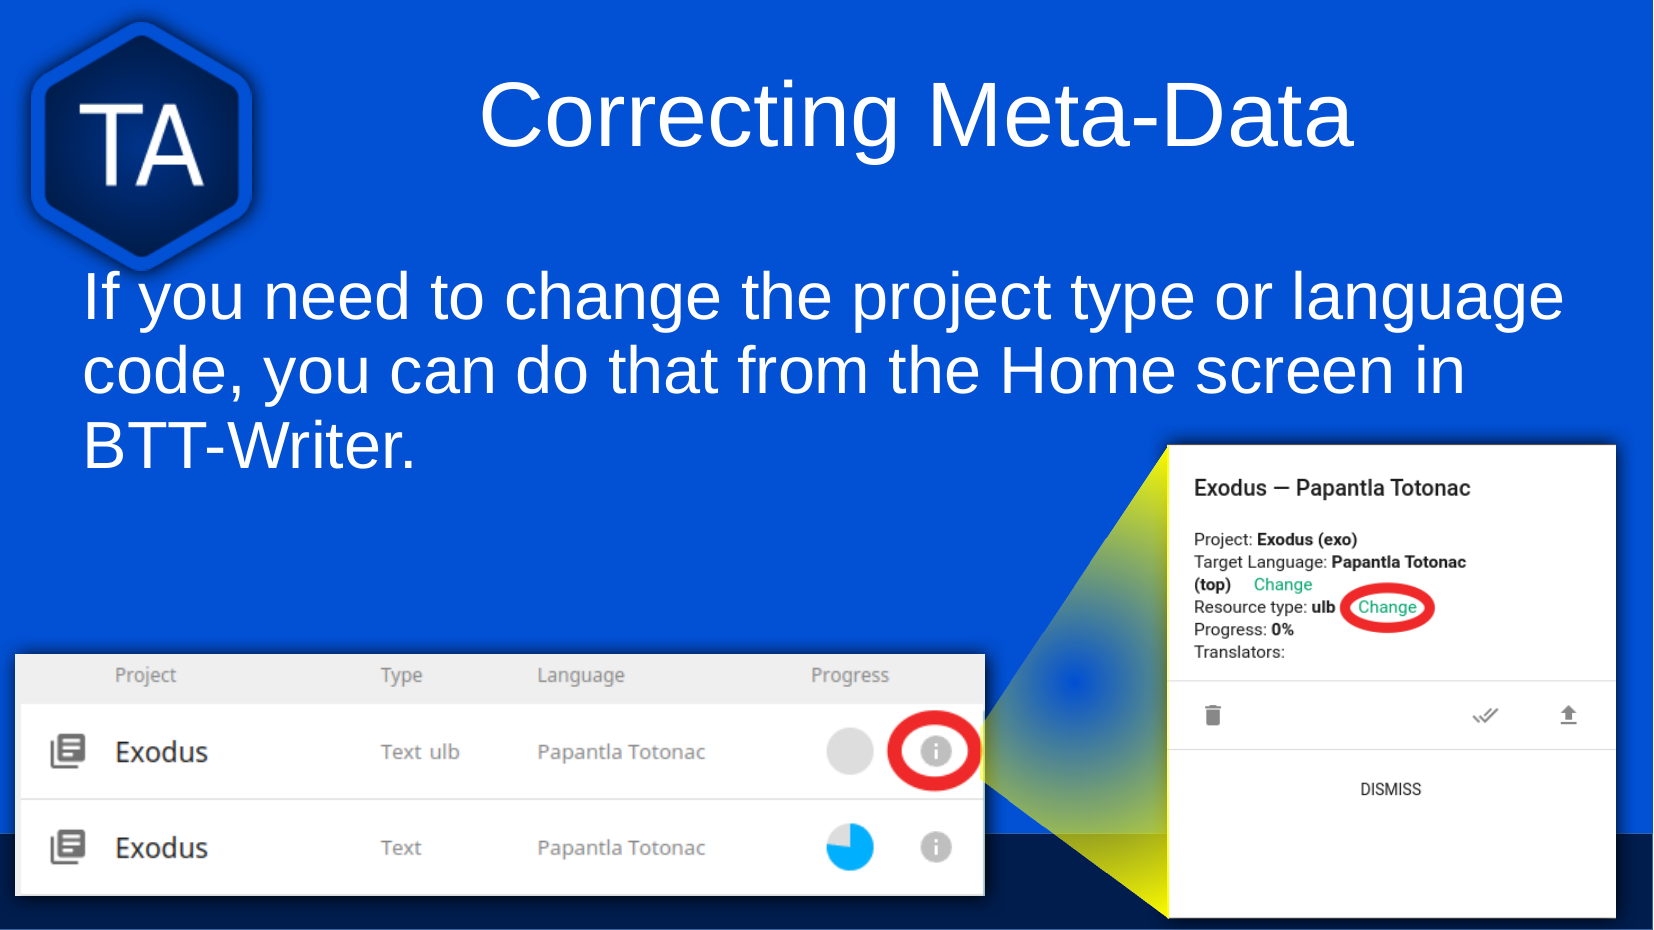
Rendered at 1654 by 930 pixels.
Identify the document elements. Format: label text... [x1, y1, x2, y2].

picture [31, 22, 252, 271]
picture [15, 654, 985, 896]
title Correcting Meta-Data [263, 37, 1571, 193]
text_box [980, 444, 1168, 919]
picture [1168, 444, 1616, 919]
list If you need to change the project type or language code, you can do that from the Home screen in BTT-Writer. [82, 258, 1571, 690]
